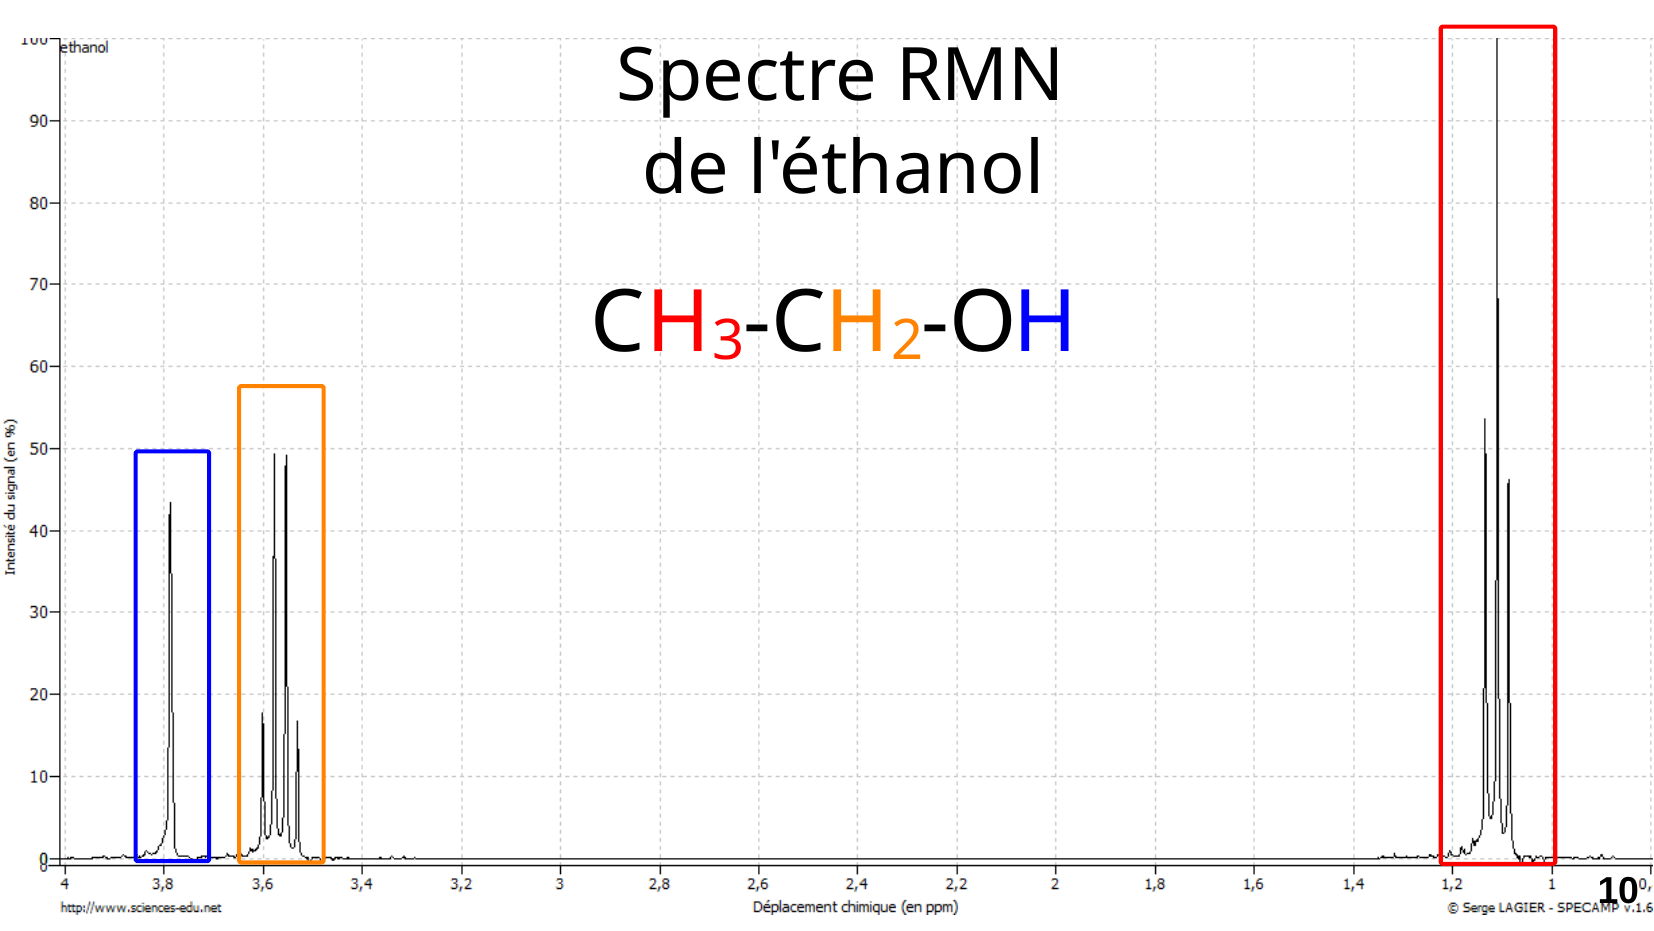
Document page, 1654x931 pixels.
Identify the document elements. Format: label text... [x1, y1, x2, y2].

picture [0, 23, 1654, 915]
text_box 10 [1582, 862, 1654, 920]
